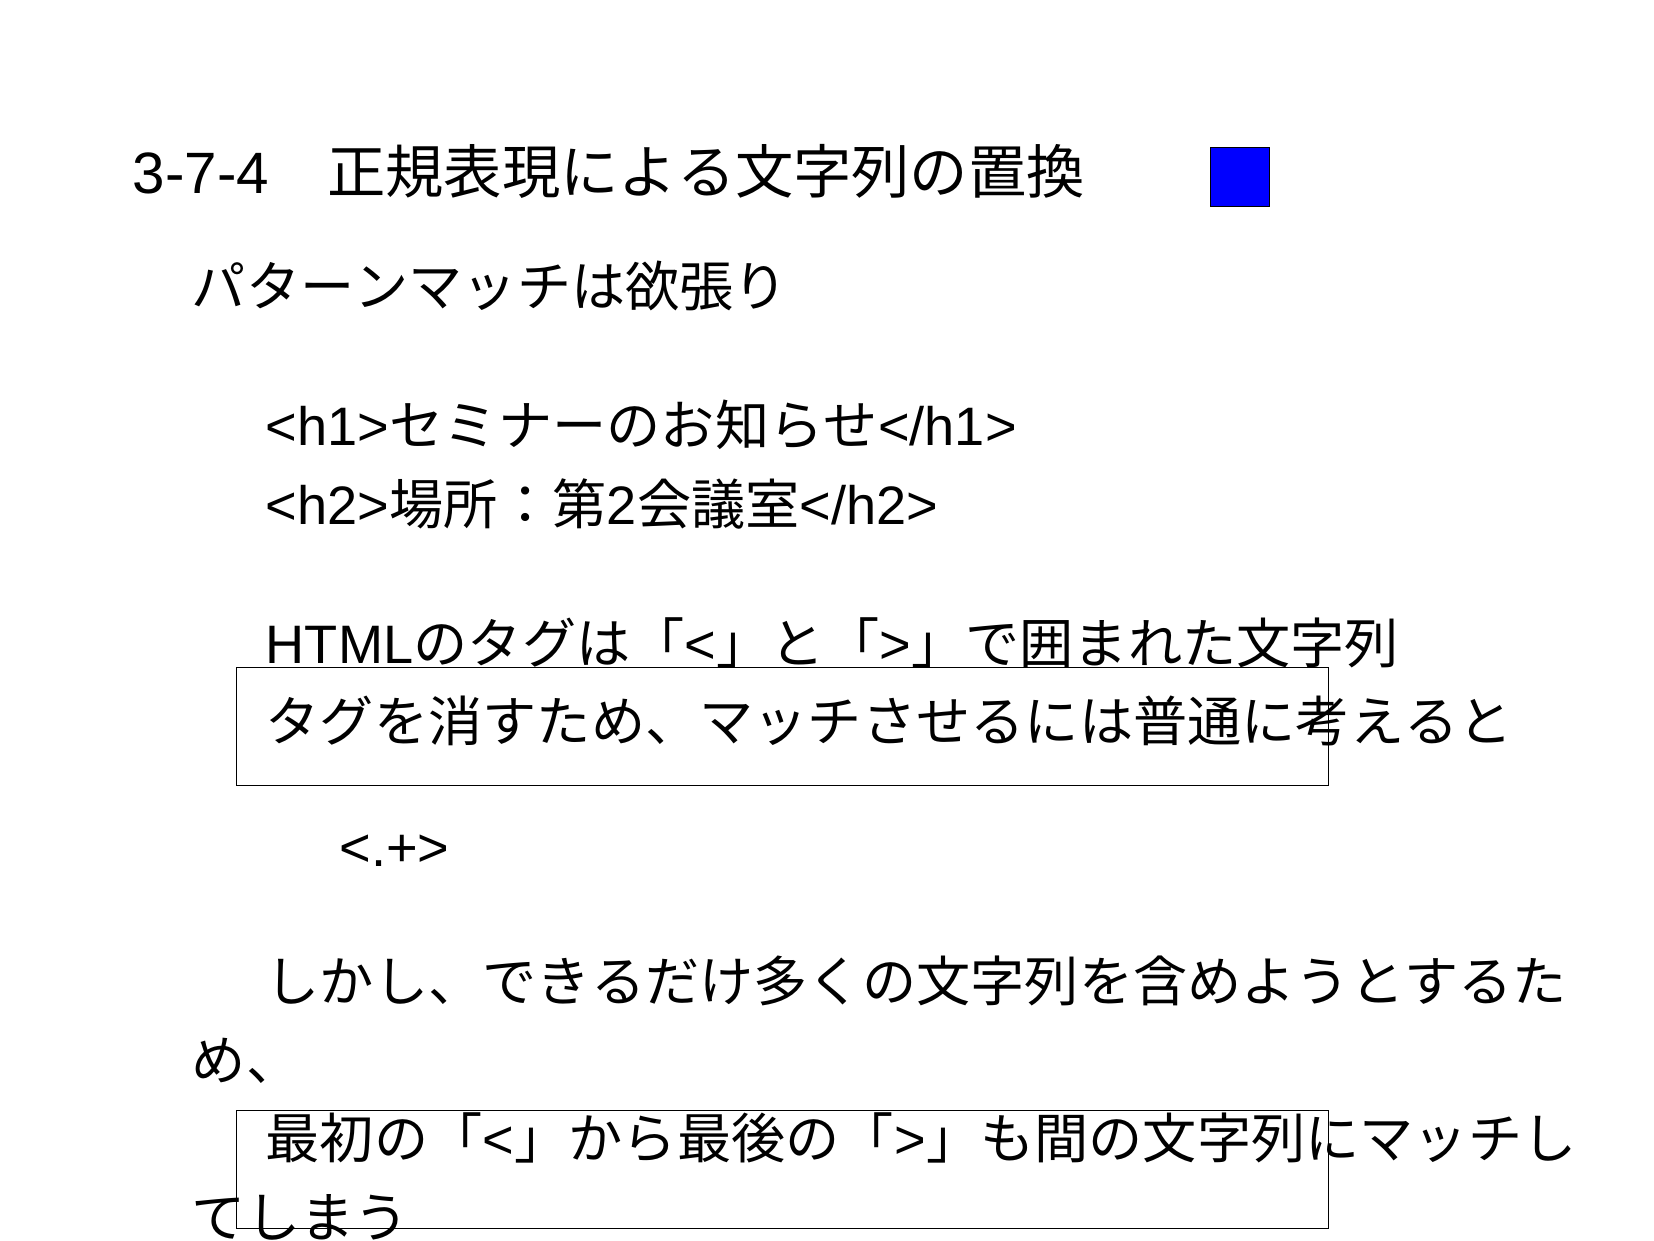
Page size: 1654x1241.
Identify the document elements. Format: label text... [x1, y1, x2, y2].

text_box パターンマッチは欲張り <h1>セミナーのお知らせ</h1> <h2>場所：第2会議室</h2> HTMLのタグは「<」と「>」で囲まれた文字列 タグを消すため、マッチさせるには普通に考えると <.+> しかし、できるだけ多くの文字列を含めようとするため、 最初の「<」から最後の「>」も間の文字列にマッチしてしまう それぞれのタグにマッチさせたい場合、つまり最短でマッチ させたい場合には以下のように記述 <.+?> [177, 236, 1625, 1212]
text_box パターンマッチは欲張り <h1>セミナーのお知らせ</h1> <h2>場所：第2会議室</h2> HTMLのタグは「<」と「>」で囲まれた文字列 タグを消すため、マッチさせるには普通に考えると <.+> しかし、できるだけ多くの文字列を含めようとするため、 最初の「<」から最後の「>」も間の文字列にマッチしてしまう それぞれのタグにマッチさせたい場合、つまり最短でマッチ させたい場合には以下のように記述 <.+?> [237, 1111, 1328, 1212]
text_box 3-7-4 正規表現による文字列の置換 [118, 118, 1625, 198]
text_box [1210, 147, 1270, 207]
